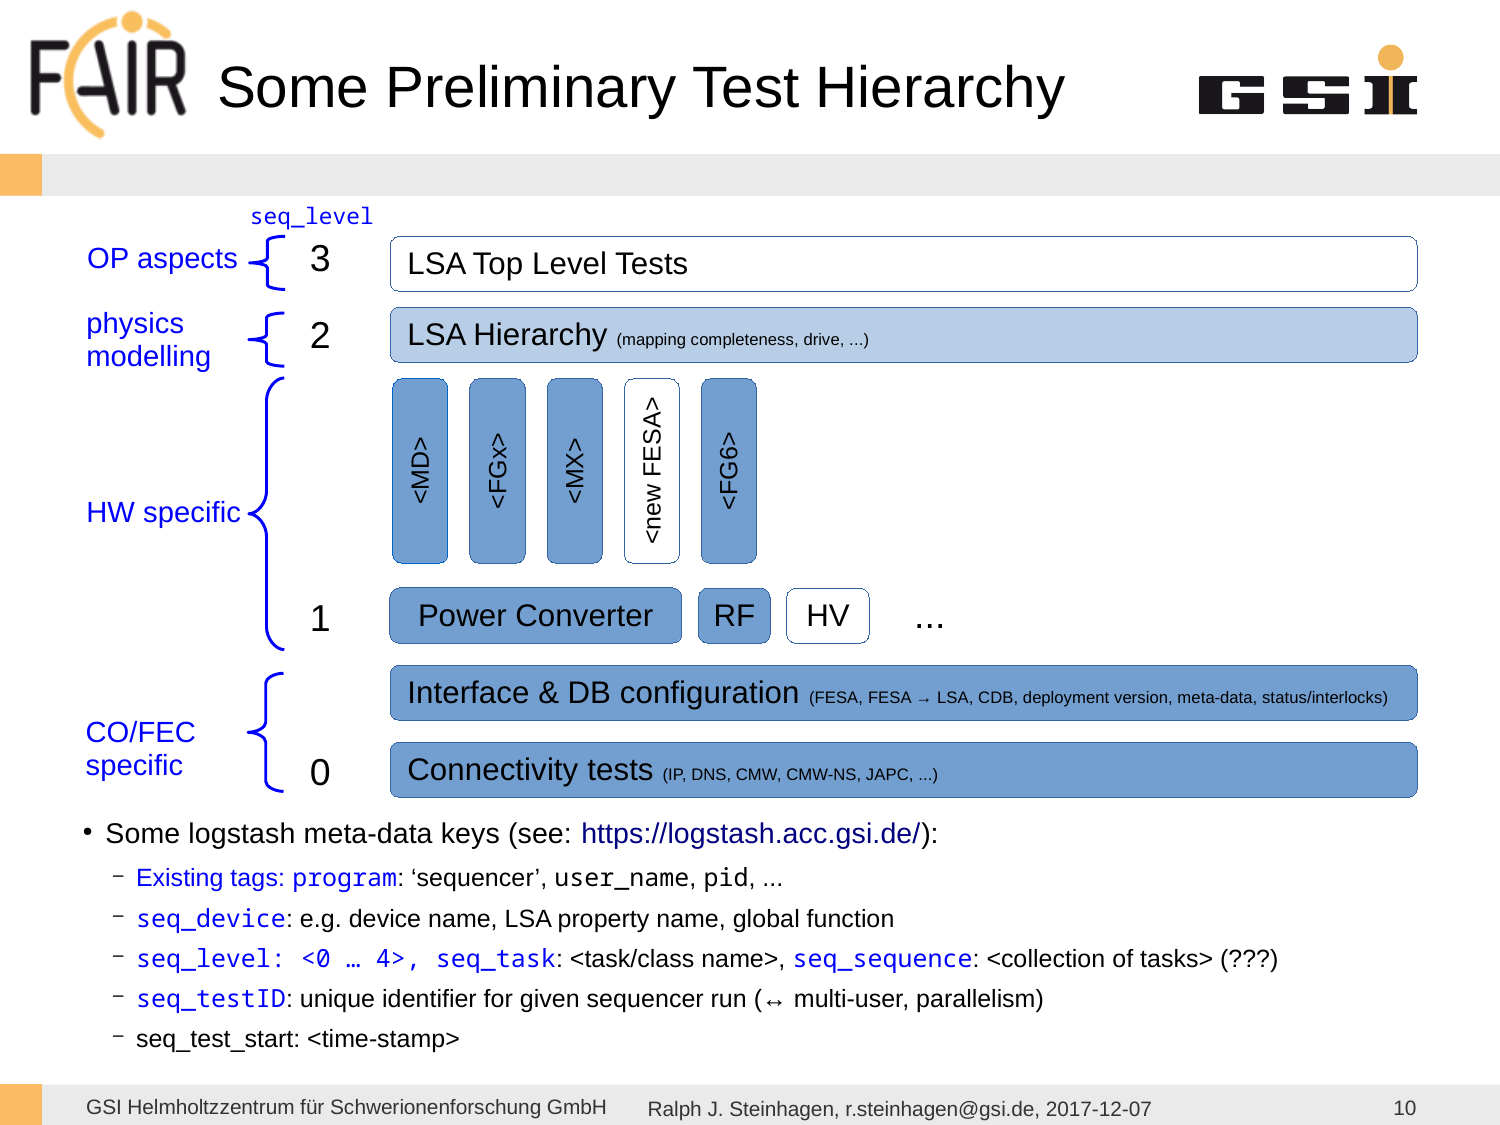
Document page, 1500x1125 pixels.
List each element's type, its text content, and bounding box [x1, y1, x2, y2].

title Some Preliminary Test Hierarchy [217, 20, 1180, 147]
text_box 3 [295, 230, 390, 288]
text_box LSA Hierarchy (mapping completeness, drive, ...) [390, 307, 1418, 363]
text_box physics modelling [71, 299, 261, 380]
text_box <MD> [392, 378, 448, 564]
text_box OP aspects [72, 234, 262, 283]
text_box Connectivity tests (IP, DNS, CMW, CMW-NS, JAPC, ...) [390, 742, 1418, 798]
text_box <FG6> [701, 378, 757, 564]
text_box CO/FEC specific [70, 708, 260, 789]
text_box 0 [295, 744, 390, 801]
text_box HV [786, 588, 870, 644]
picture [1197, 42, 1419, 117]
text_box seq_level [250, 200, 388, 233]
text_box Interface & DB configuration (FESA, FESA → LSA, CDB, deployment version, meta-data, status/interlocks) [390, 665, 1418, 721]
text_box ... [896, 588, 980, 644]
text_box Power Converter [390, 587, 682, 644]
text_box <new FESA> [624, 378, 680, 564]
text_box <MX> [547, 378, 603, 564]
text_box 1 [295, 590, 390, 648]
list Some logstash meta-data keys (see: https://logstash.acc.gsi.de/): Existing tags: program: ‘sequencer’, user_name, pid, ... seq_device: e.g. device name, LSA property name, global function seq_level: <0 … 4>, seq_task: <task/class name>, seq_sequence: <collection of tasks> (???) seq_testID: unique identifier for given sequencer run (↔ multi-user, parallelism) seq_test_start: <time-stamp> [75, 814, 1425, 1055]
text_box <FGx> [469, 378, 526, 564]
picture [30, 9, 187, 141]
text_box LSA Top Level Tests [390, 236, 1418, 292]
text_box HW specific [71, 488, 261, 537]
text_box RF [698, 588, 771, 644]
text_box 2 [295, 307, 390, 364]
